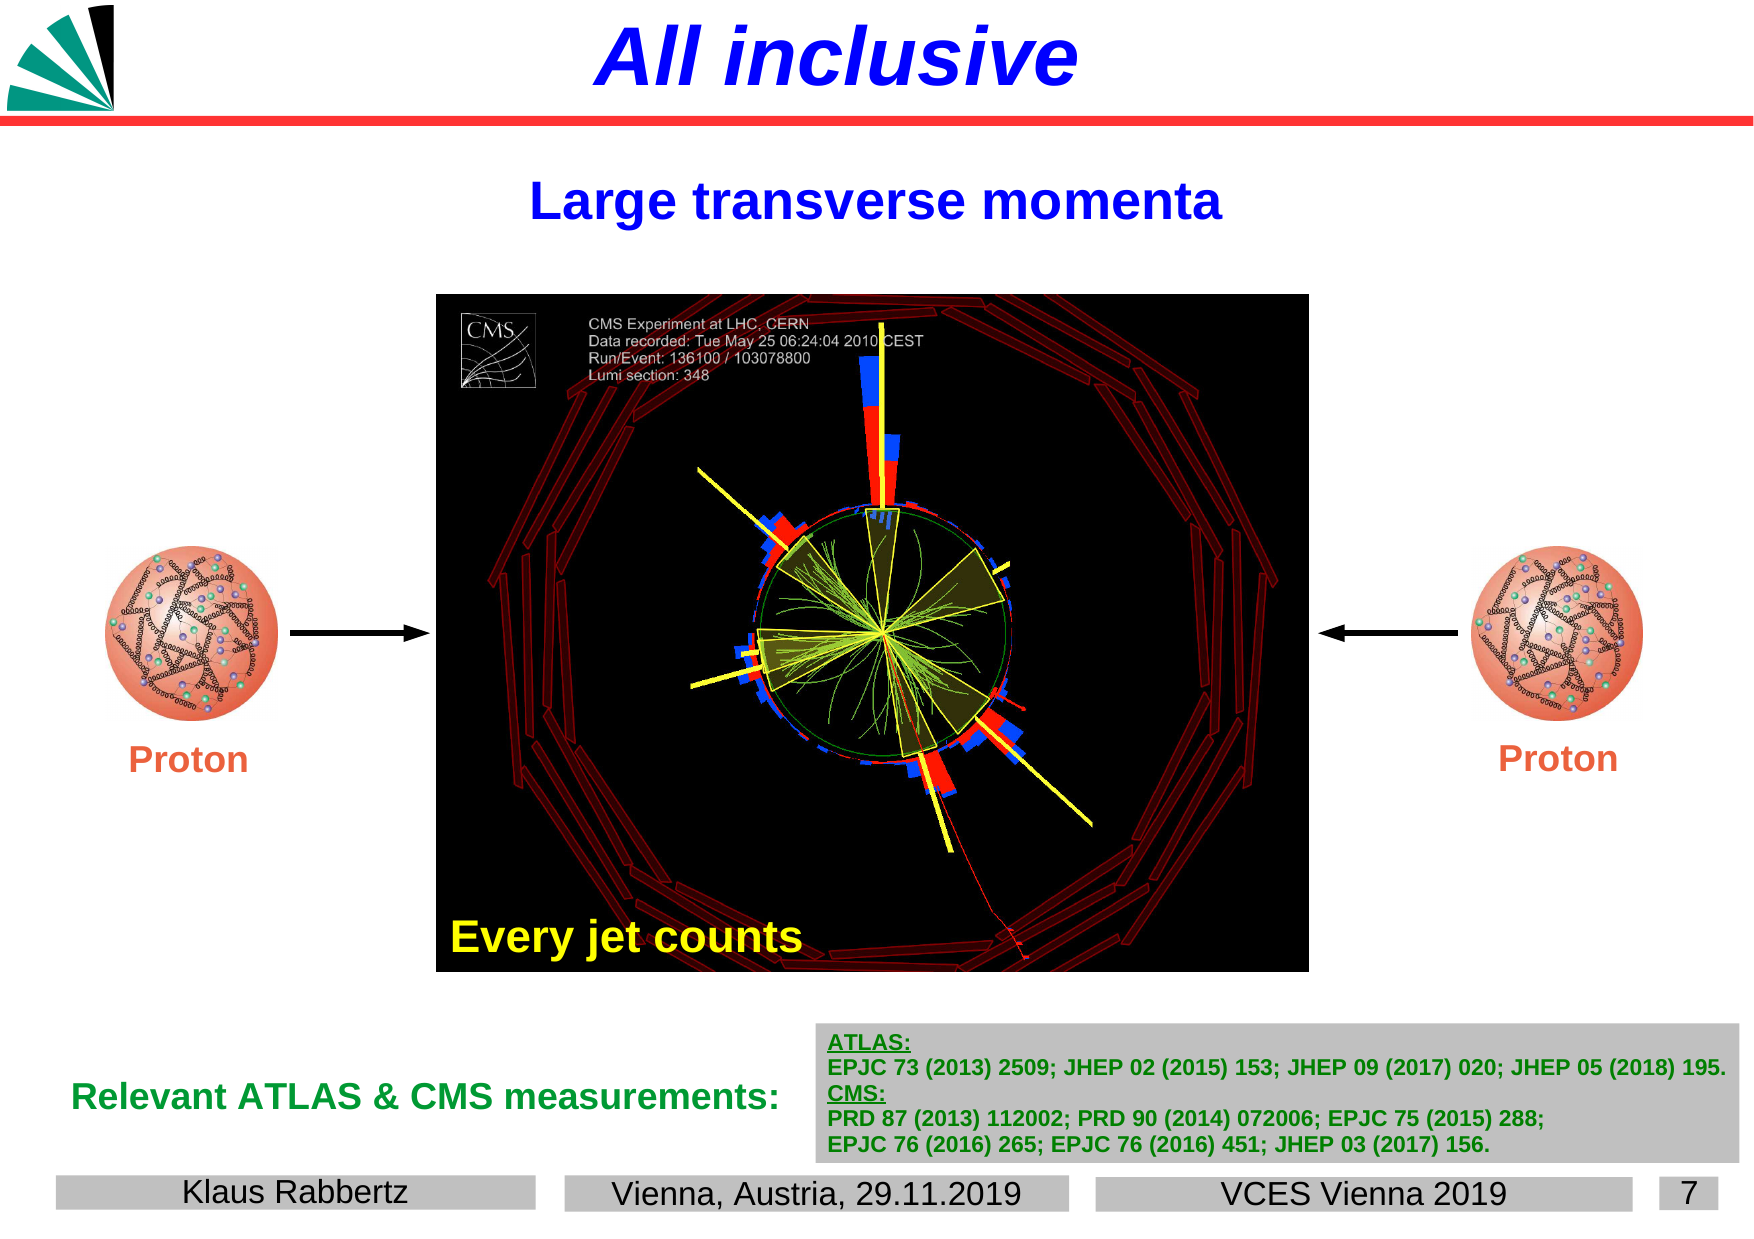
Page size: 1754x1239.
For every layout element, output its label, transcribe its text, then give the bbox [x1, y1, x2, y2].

picture [105, 546, 278, 721]
text_box Relevant ATLAS & CMS measurements: [59, 1069, 793, 1124]
text_box Every jet counts [437, 904, 816, 968]
text_box Large transverse momenta [517, 164, 1236, 238]
text_box Proton [1486, 731, 1632, 787]
title All inclusive [129, 0, 1545, 114]
picture [436, 294, 1309, 973]
picture [7, 5, 114, 112]
picture [1471, 546, 1643, 721]
text_box ATLAS: EPJC 73 (2013) 2509; JHEP 02 (2015) 153; JHEP 09 (2017) 020; JHEP 05 (2018) 195. CMS: PRD 87 (2013) 112002; PRD 90 (2014) 072006; EPJC 75 (2015) 288; EPJC 76 (2016) 265; EPJC 76 (2016) 451; JHEP 03 (2017) 156. [815, 1023, 1740, 1163]
text_box Proton [116, 732, 263, 787]
